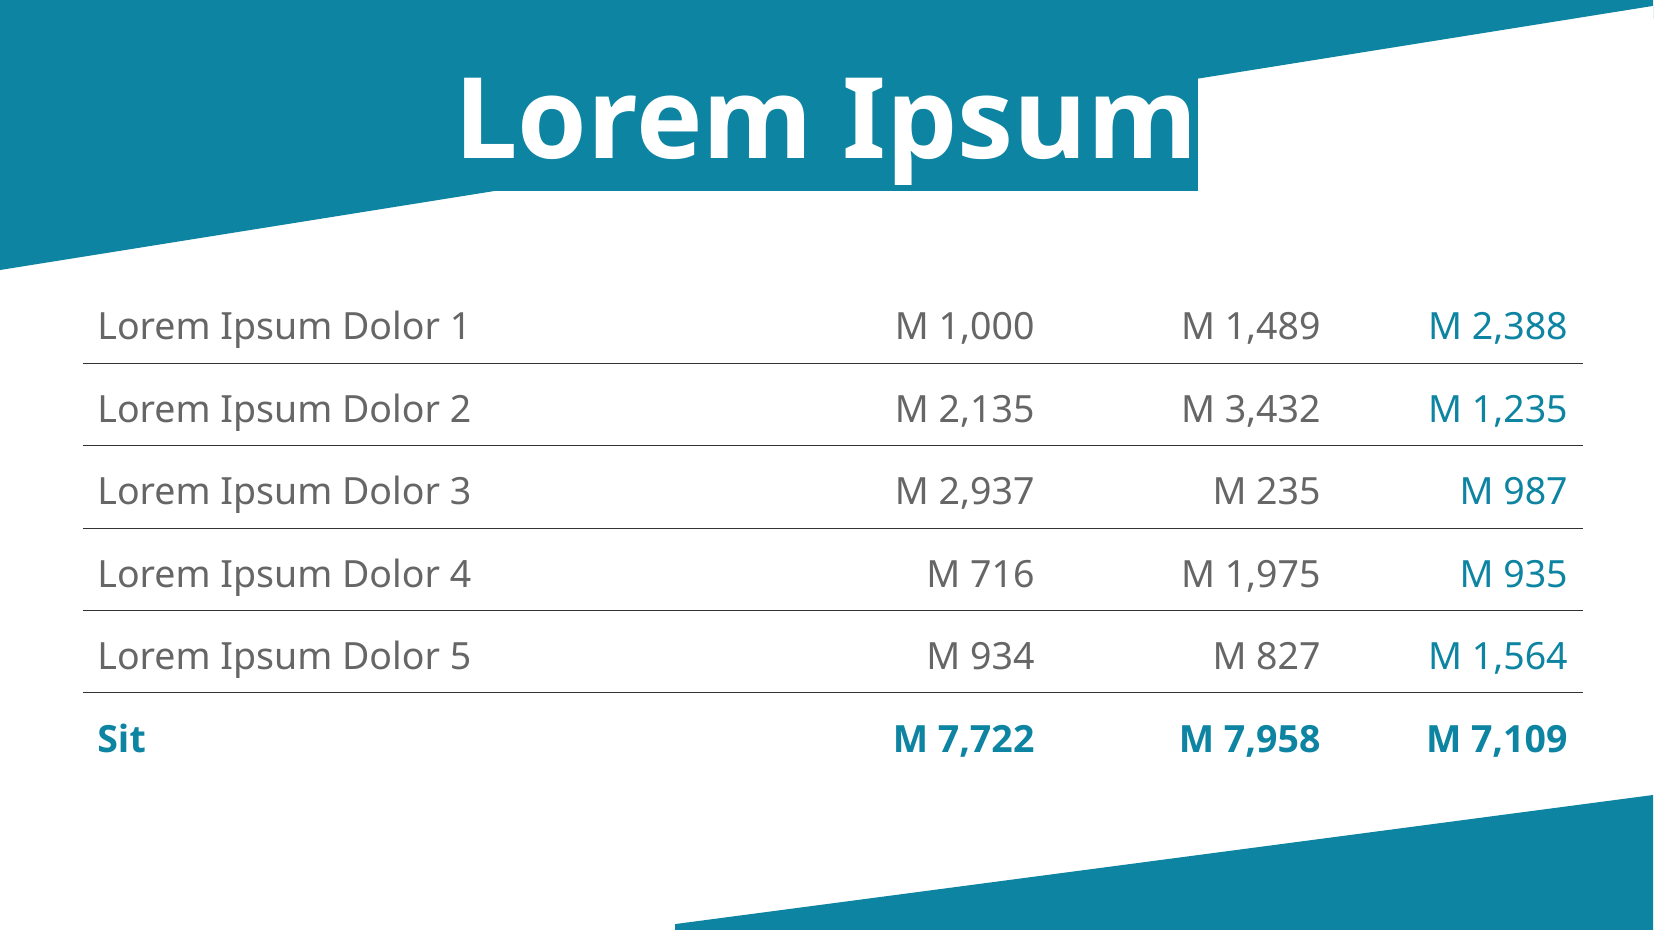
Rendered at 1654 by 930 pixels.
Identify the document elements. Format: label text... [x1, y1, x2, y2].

table_cell M 934 [755, 611, 1049, 692]
table_cell M 1,564 [1335, 611, 1583, 692]
table_cell M 827 [1049, 611, 1335, 692]
title Lorem Ipsum [82, 165, 1571, 193]
table_cell M 7,958 [1049, 693, 1335, 775]
table_cell M 2,937 [755, 446, 1049, 528]
table_cell M 935 [1335, 529, 1583, 610]
table_cell M 2,135 [755, 364, 1049, 445]
table_cell M 7,722 [755, 693, 1049, 775]
table_cell Sit [83, 693, 755, 775]
table_header Lorem Ipsum Dolor 1 [83, 280, 755, 363]
table_cell M 3,432 [1049, 364, 1335, 445]
table_header M 2,388 [1335, 280, 1583, 363]
table_cell M 1,975 [1049, 529, 1335, 610]
table_cell M 987 [1335, 446, 1583, 528]
table_cell Lorem Ipsum Dolor 2 [83, 364, 755, 445]
table_header M 1,000 [755, 280, 1049, 363]
table_cell M 235 [1049, 446, 1335, 528]
table_cell Lorem Ipsum Dolor 4 [83, 529, 755, 610]
table_cell Lorem Ipsum Dolor 5 [83, 611, 755, 692]
table_cell M 7,109 [1335, 693, 1583, 775]
table_cell Lorem Ipsum Dolor 3 [83, 446, 755, 528]
table_cell M 716 [755, 529, 1049, 610]
table_cell M 1,235 [1335, 364, 1583, 445]
table_header M 1,489 [1049, 280, 1335, 363]
